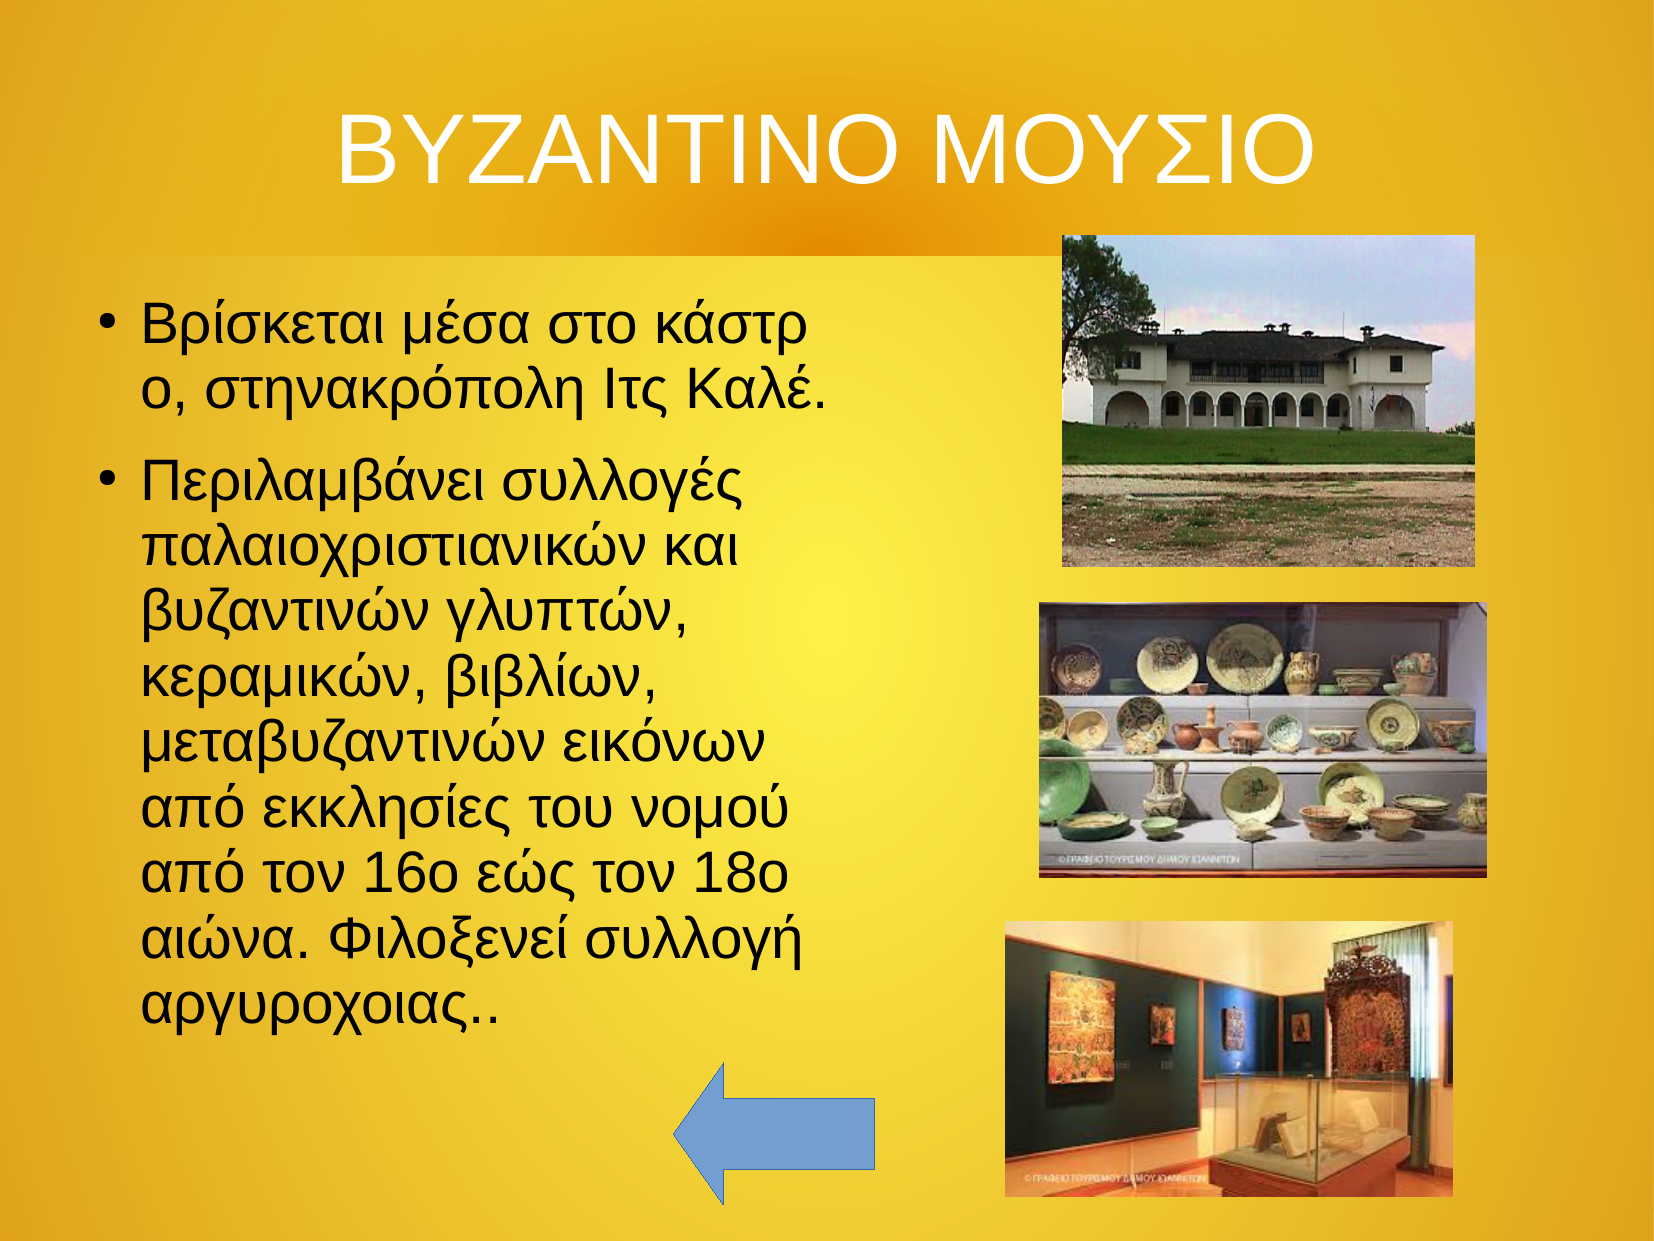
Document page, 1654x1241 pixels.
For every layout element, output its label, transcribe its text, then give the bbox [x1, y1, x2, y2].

title ΒΥΖΑΝΤΙΝΟ ΜΟΥΣΙΟ [82, 47, 1571, 252]
text_box [673, 1062, 875, 1205]
list Βρίσκεται μέσα στο κάστρ ο, στηνακρόπολη Ιτς Καλέ. Περιλαμβάνει συλλογές παλαιοχριστιανικών και βυζαντινών γλυπτών, κεραμικών, βιβλίων, μεταβυζαντινών εικόνων από εκκλησίες του νομού από τον 16ο εώς τον 18ο αιώνα. Φιλοξενεί συλλογή αργυροχοιας.. [82, 290, 839, 1063]
picture [1005, 921, 1453, 1197]
picture [1039, 602, 1487, 878]
picture [1062, 235, 1475, 567]
